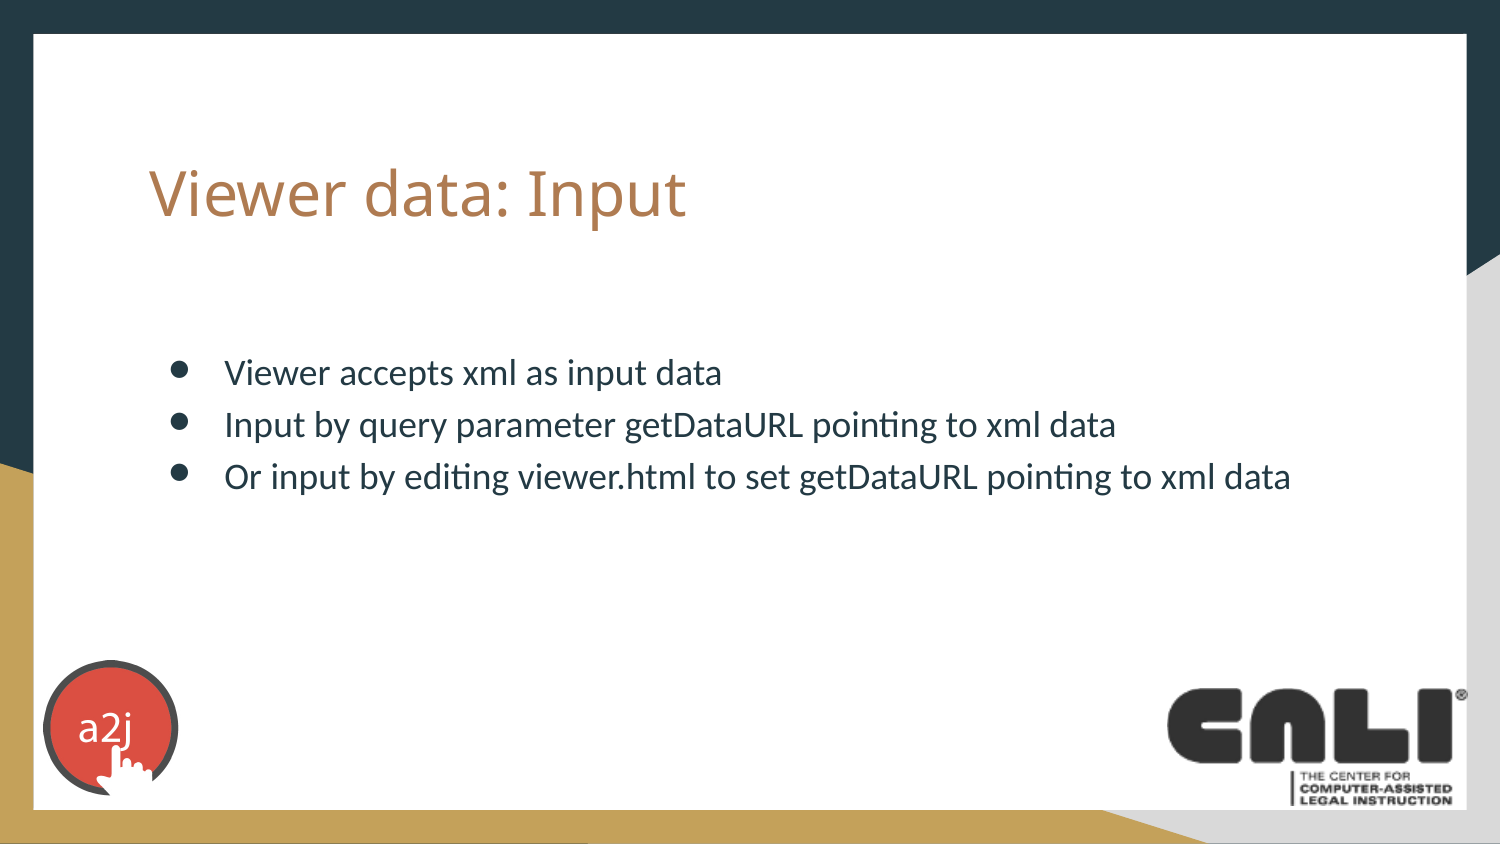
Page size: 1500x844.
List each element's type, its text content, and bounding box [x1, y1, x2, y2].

picture [1167, 688, 1468, 806]
list Viewer accepts xml as input data Input by query parameter getDataURL pointing to xml data Or input by editing viewer.html to set getDataURL pointing to xml data [134, 326, 1366, 729]
title Viewer data: Input [134, 138, 1366, 296]
picture [43, 660, 182, 806]
